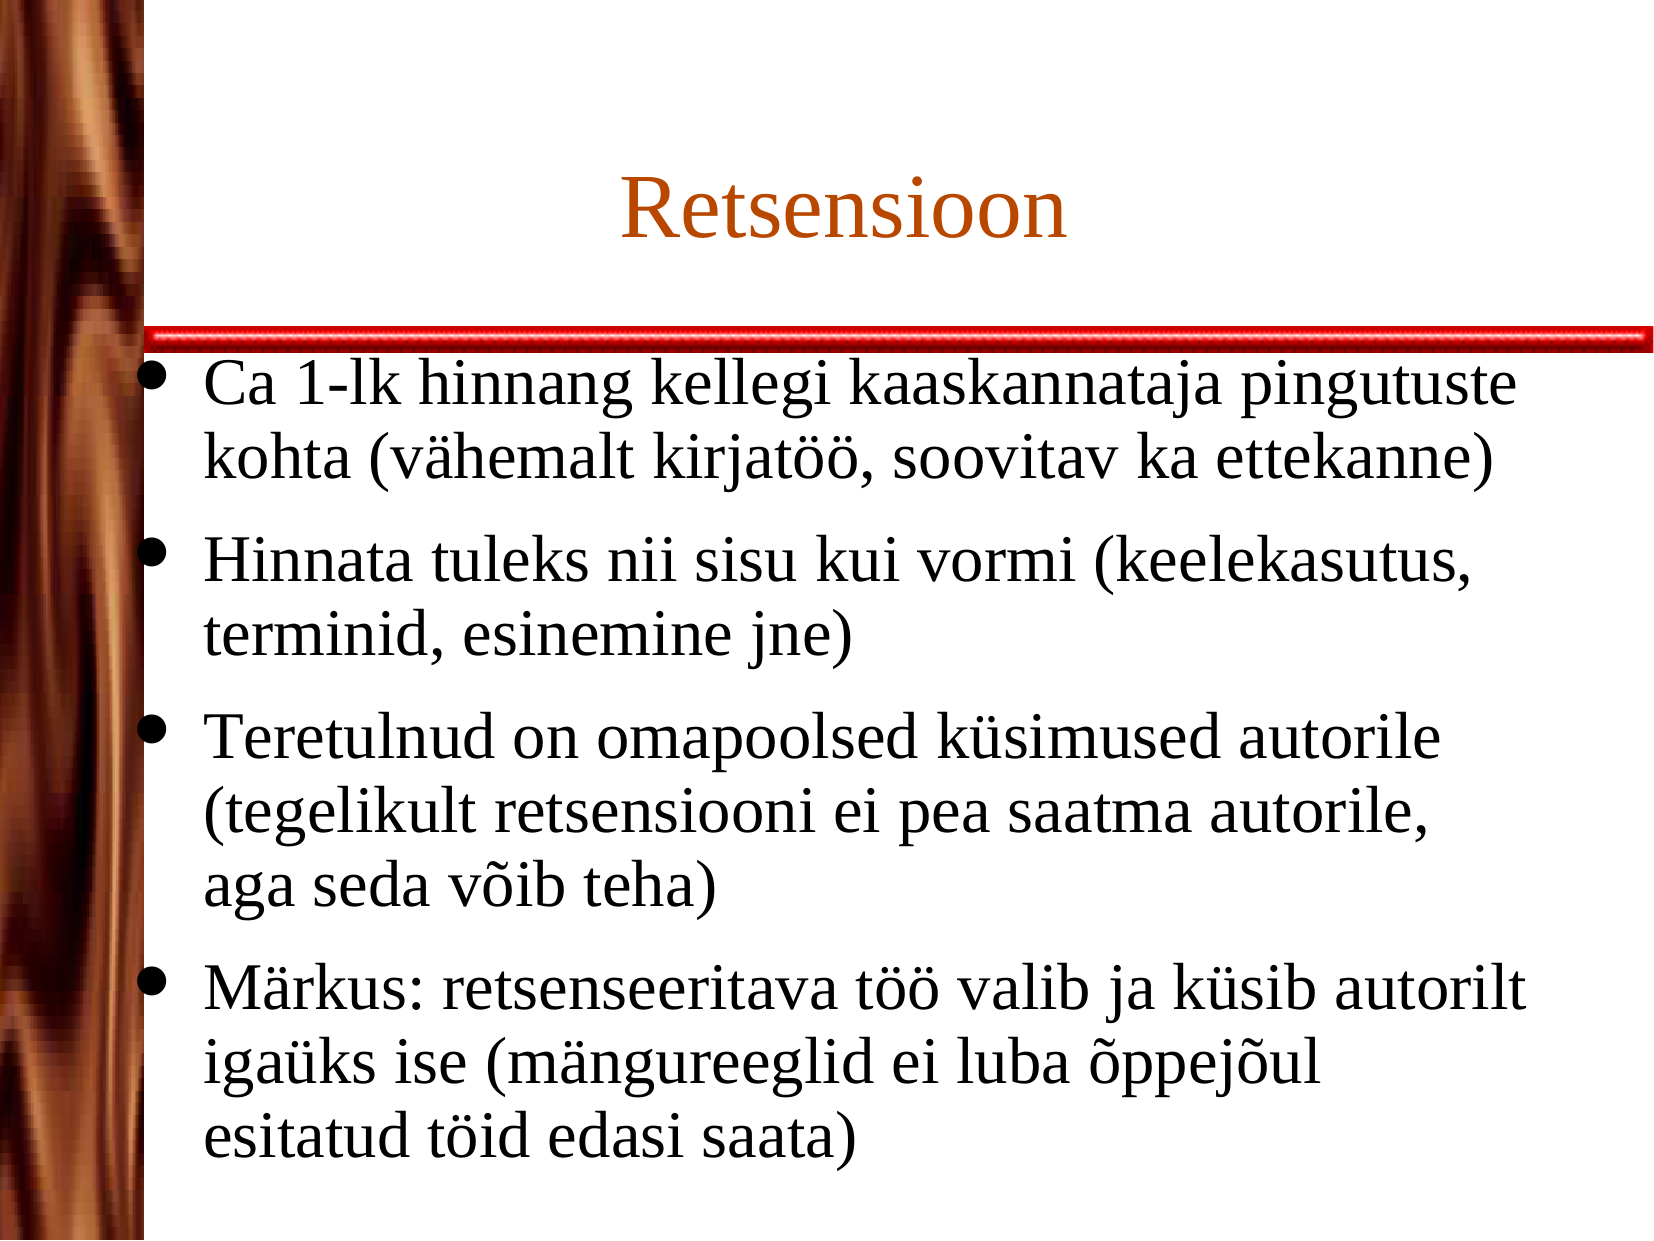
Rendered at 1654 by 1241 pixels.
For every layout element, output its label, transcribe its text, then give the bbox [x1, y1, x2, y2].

list Ca 1-lk hinnang kellegi kaaskannataja pingutuste kohta (vähemalt kirjatöö, soovitav ka ettekanne) Hinnata tuleks nii sisu kui vormi (keelekasutus, terminid, esinemine jne) Teretulnud on omapoolsed küsimused autorile (tegelikult retsensiooni ei pea saatma autorile, aga seda võib teha) Märkus: retsenseeritava töö valib ja küsib autorilt igaüks ise (mängureeglid ei luba õppejõul esitatud töid edasi saata) [121, 344, 1533, 1182]
title Retsensioon [121, 96, 1533, 317]
picture [0, 0, 1654, 1240]
